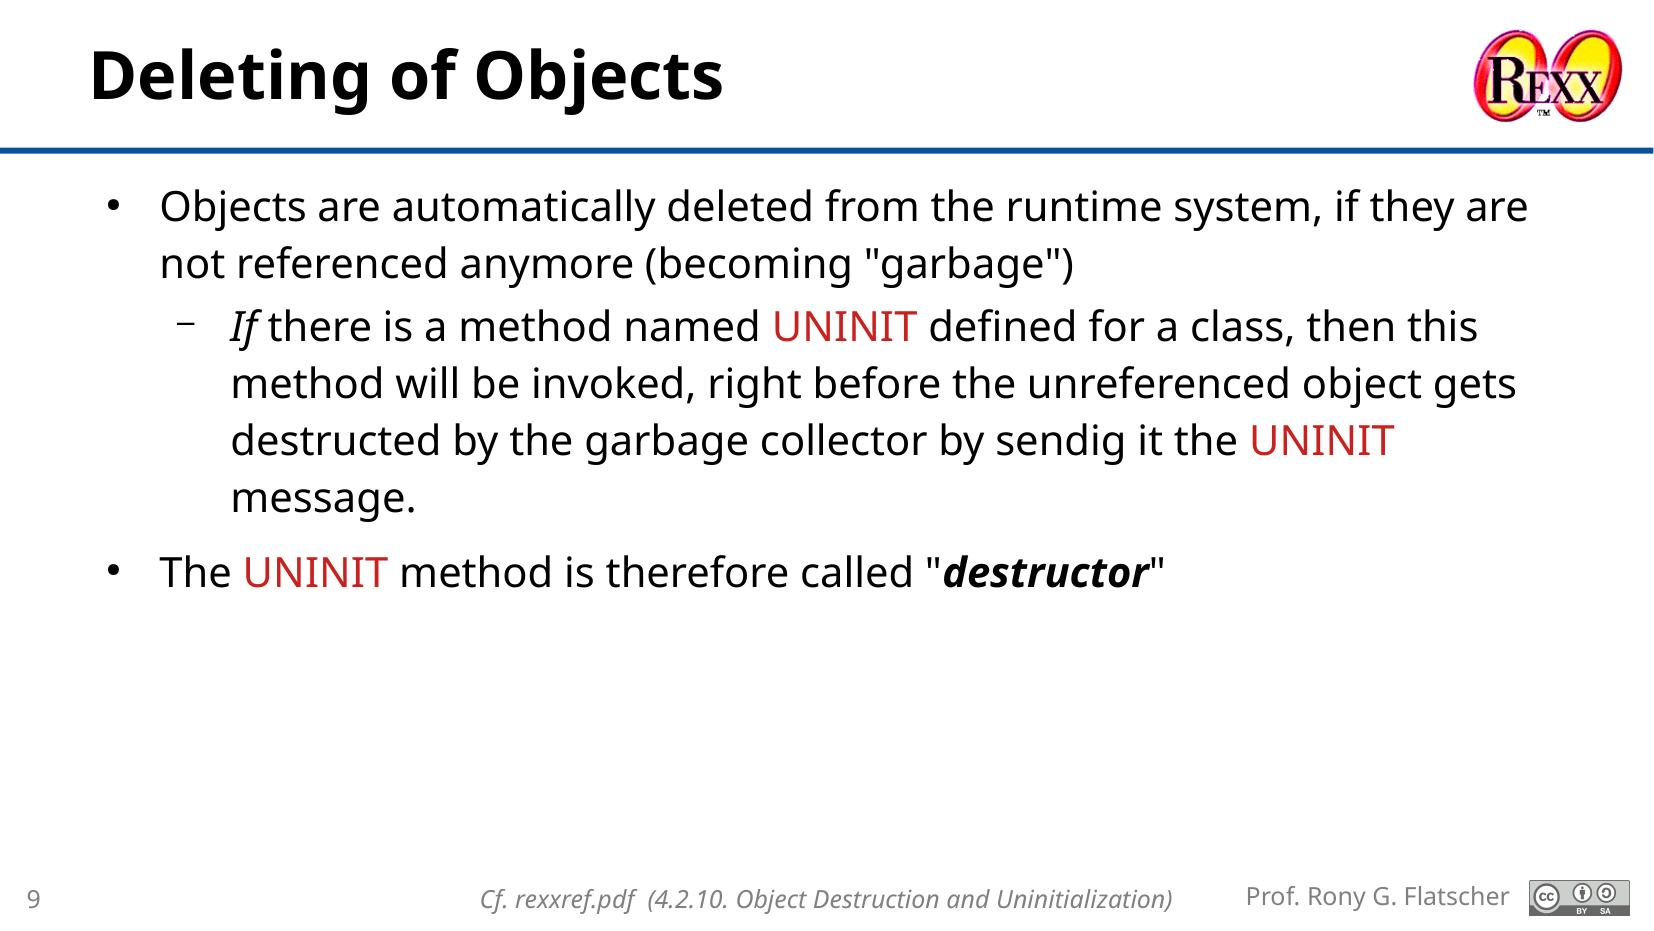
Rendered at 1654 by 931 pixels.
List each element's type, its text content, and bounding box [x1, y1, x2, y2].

list Objects are automatically deleted from the runtime system, if they are not referenced anymore (becoming "garbage") If there is a method named UNINIT defined for a class, then this method will be invoked, right before the unreferenced object gets destructed by the garbage collector by sendig it the UNINIT message. The UNINIT method is therefore called "destructor" [88, 177, 1577, 857]
title Deleting of Objects [29, 0, 1654, 148]
text_box Cf. rexxref.pdf (4.2.10. Object Destruction and Uninitialization) [0, 874, 1654, 922]
